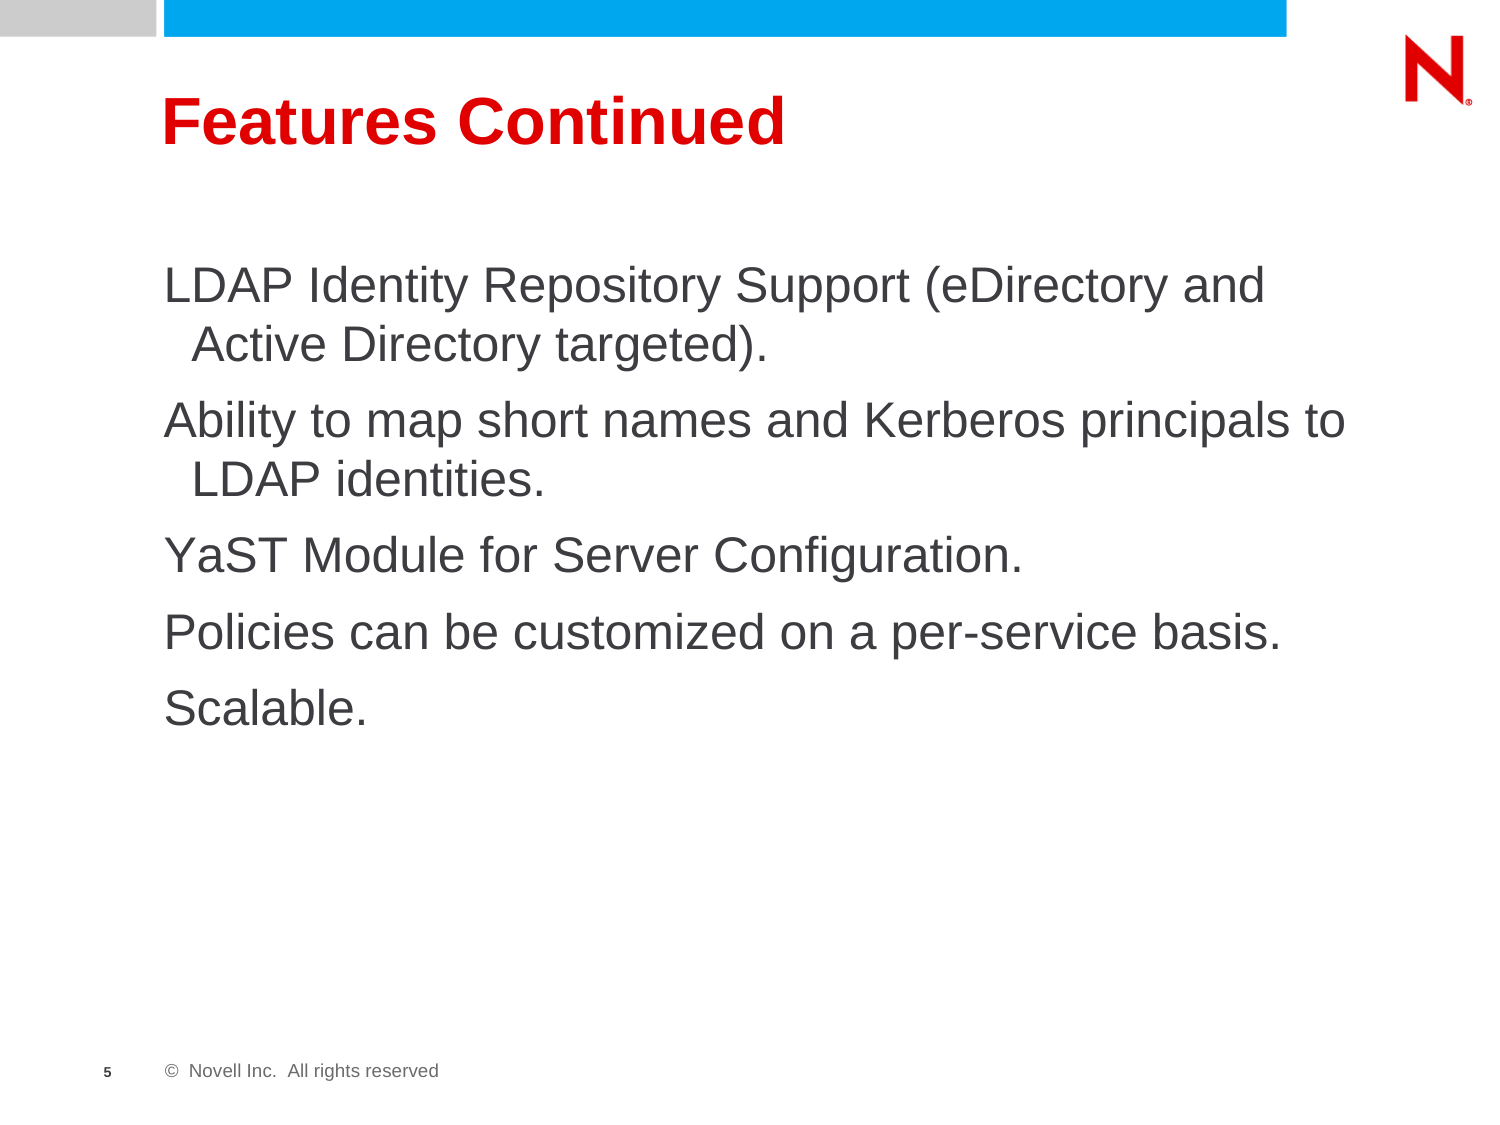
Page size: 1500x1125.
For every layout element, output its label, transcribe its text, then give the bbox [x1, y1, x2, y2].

picture [1403, 32, 1473, 107]
title Features Continued [161, 41, 1383, 205]
list LDAP Identity Repository Support (eDirectory and Active Directory targeted). Ability to map short names and Kerberos principals to LDAP identities. YaST Module for Server Configuration. Policies can be customized on a per-service basis. Scalable. [163, 254, 1404, 986]
